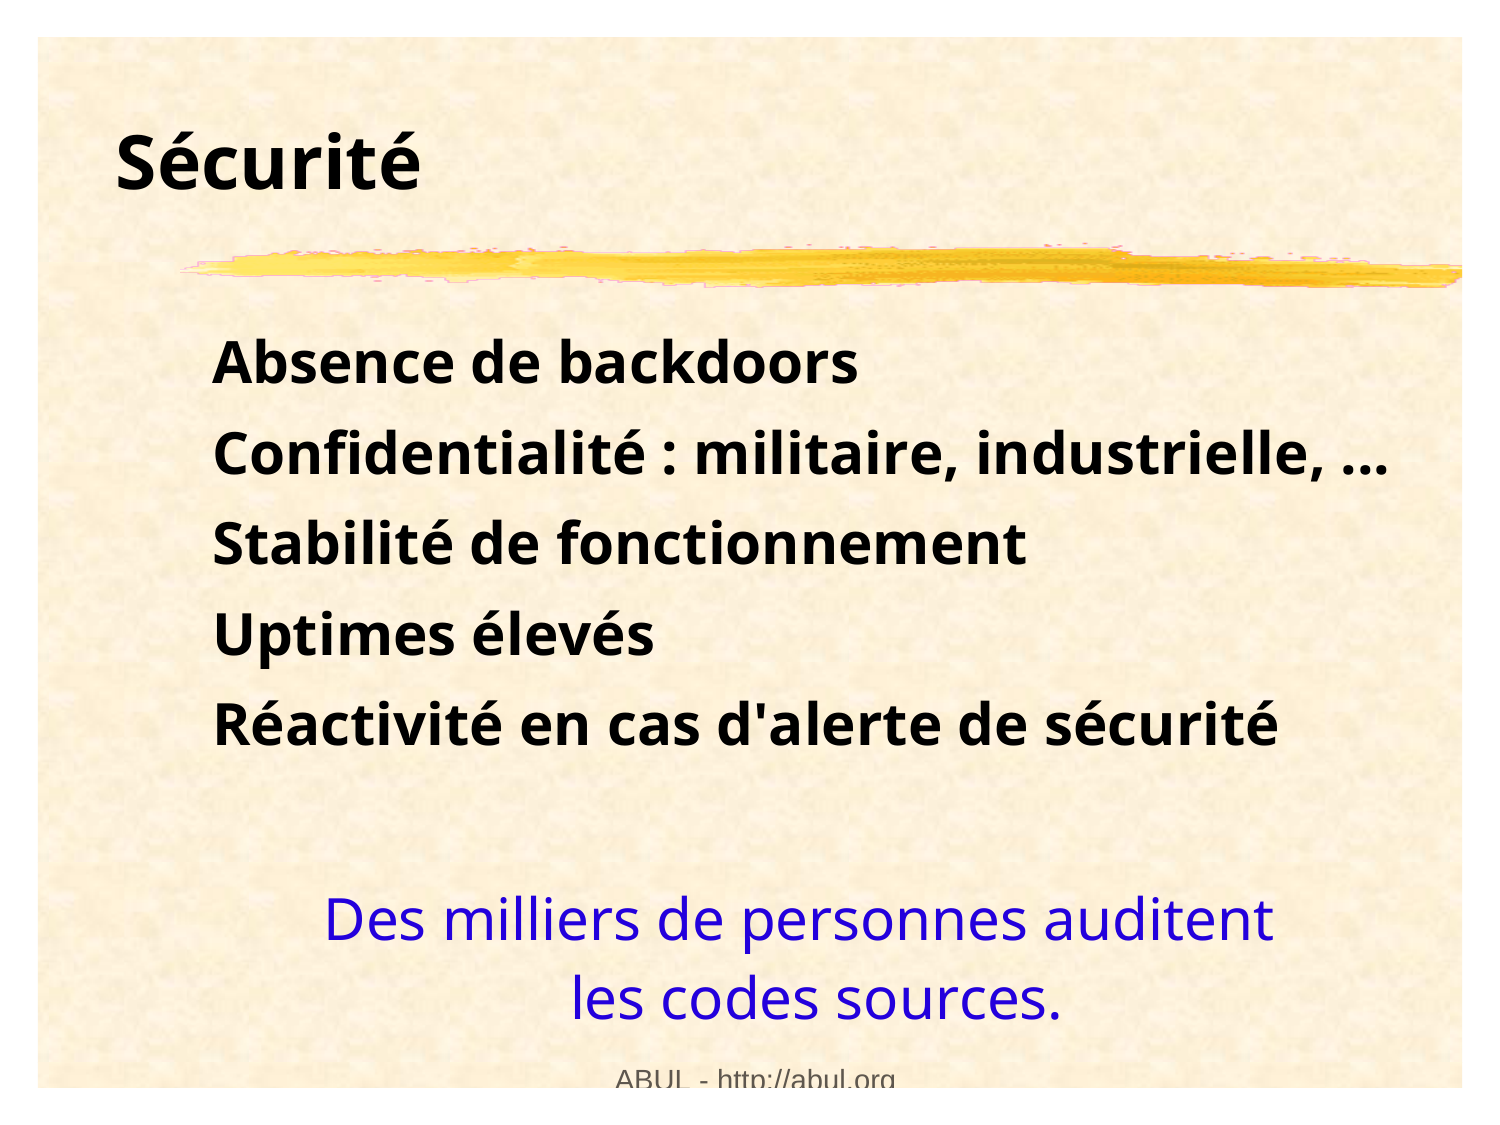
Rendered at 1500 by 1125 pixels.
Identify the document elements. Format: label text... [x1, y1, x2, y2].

list Absence de backdoors Confidentialité : militaire, industrielle, ... Stabilité de fonctionnement Uptimes élevés Réactivité en cas d'alerte de sécurité [179, 314, 1463, 849]
picture [754, 1076, 761, 1088]
picture [639, 1081, 649, 1088]
picture [620, 1073, 627, 1082]
picture [811, 1076, 818, 1088]
picture [858, 1076, 866, 1088]
text_box Des milliers de personnes auditent les codes sources. [254, 878, 1309, 1036]
picture [37, 37, 1463, 1088]
picture [618, 1084, 630, 1088]
title Sécurité [101, 72, 1312, 248]
picture [794, 1082, 801, 1088]
picture [722, 1076, 729, 1088]
picture [639, 1072, 648, 1078]
picture [738, 1076, 743, 1088]
picture [883, 1076, 891, 1088]
